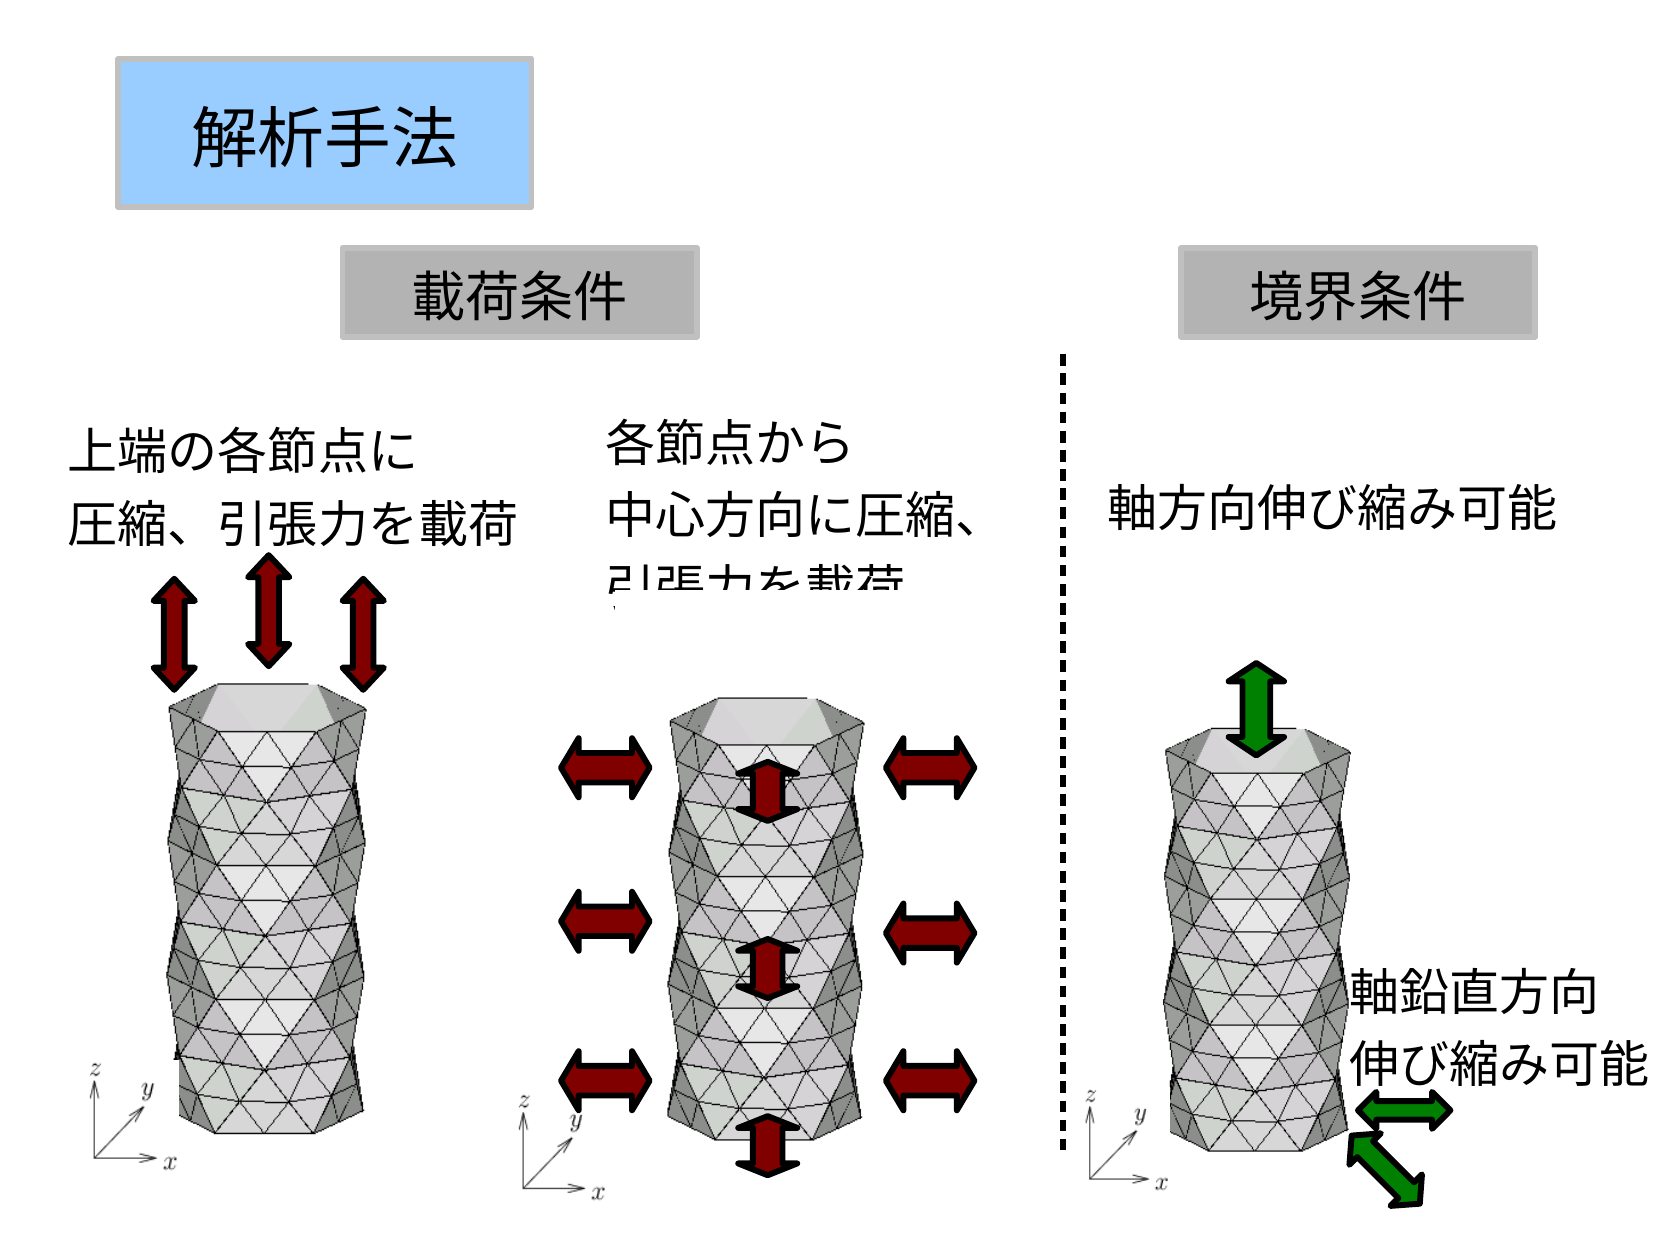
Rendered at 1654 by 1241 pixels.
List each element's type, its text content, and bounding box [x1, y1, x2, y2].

text_box [153, 578, 195, 690]
picture [513, 1092, 607, 1202]
text_box [885, 738, 975, 798]
text_box [738, 761, 798, 821]
text_box [561, 891, 650, 951]
text_box 軸方向伸び縮み可能 [1092, 460, 1625, 541]
text_box 解析手法 [118, 59, 532, 207]
text_box [885, 1051, 975, 1111]
picture [615, 590, 916, 1166]
text_box [738, 1116, 798, 1176]
text_box [561, 738, 650, 798]
text_box [561, 1051, 650, 1111]
picture [1080, 625, 1400, 1192]
picture [84, 574, 419, 1172]
text_box [885, 903, 975, 963]
text_box [1357, 1091, 1451, 1129]
text_box 載荷条件 [342, 248, 697, 337]
text_box [1349, 1133, 1422, 1206]
picture [1377, 1091, 1400, 1101]
text_box 軸鉛直方向 伸び縮み可能 [1334, 944, 1654, 1091]
text_box 境界条件 [1181, 248, 1536, 337]
text_box 上端の各節点に 圧縮、引張力を載荷 [53, 404, 585, 550]
text_box [738, 938, 798, 999]
text_box [1228, 662, 1285, 756]
text_box [342, 578, 384, 690]
text_box 各節点から 中心方向に圧縮、 引張力を載荷 [590, 395, 1170, 607]
text_box [248, 555, 290, 667]
